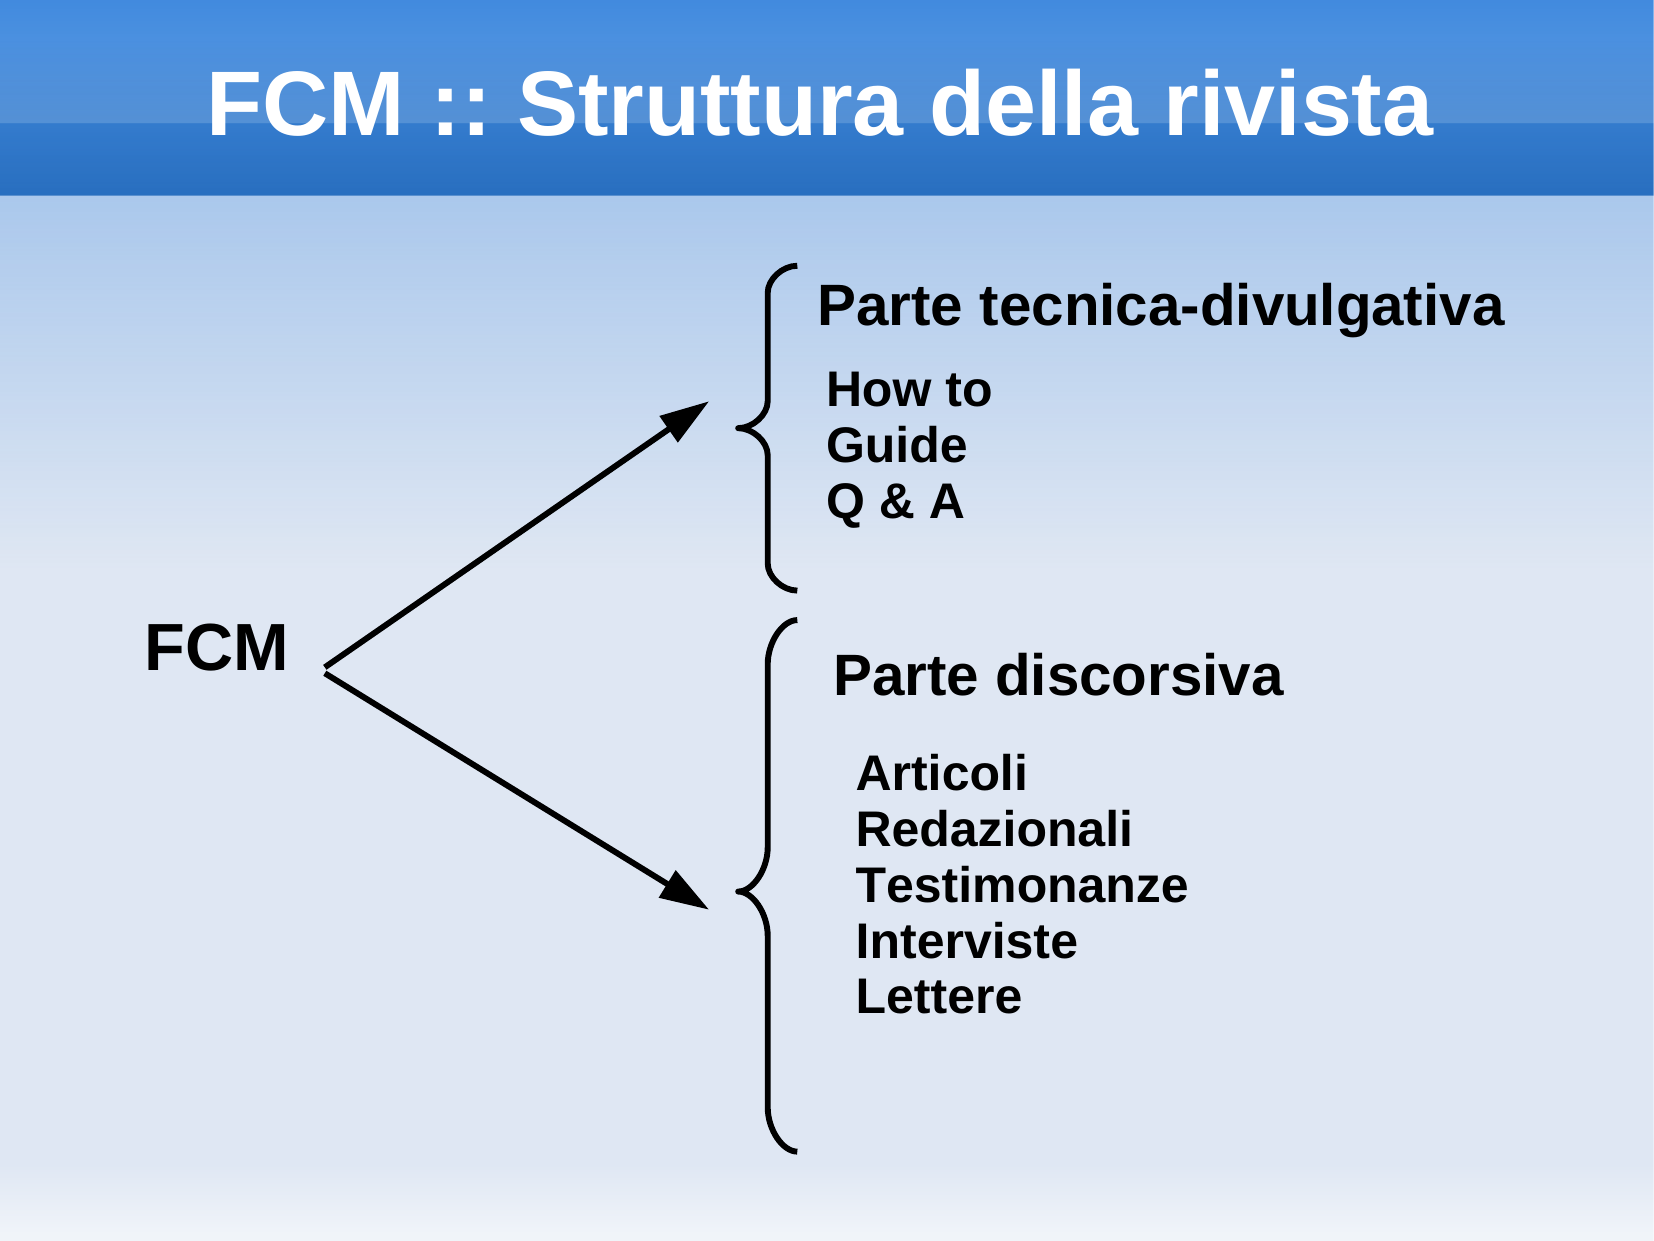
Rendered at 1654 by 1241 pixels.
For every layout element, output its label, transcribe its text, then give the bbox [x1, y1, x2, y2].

text_box Articoli Redazionali Testimonanze Interviste Lettere [826, 738, 1329, 1131]
picture [0, 0, 1654, 1241]
title FCM :: Struttura della rivista [76, 0, 1565, 208]
text_box FCM [129, 602, 308, 718]
text_box Parte discorsiva [818, 635, 1300, 739]
text_box Parte tecnica-divulgativa [803, 265, 1521, 369]
text_box How to Guide Q & A [797, 354, 1359, 596]
